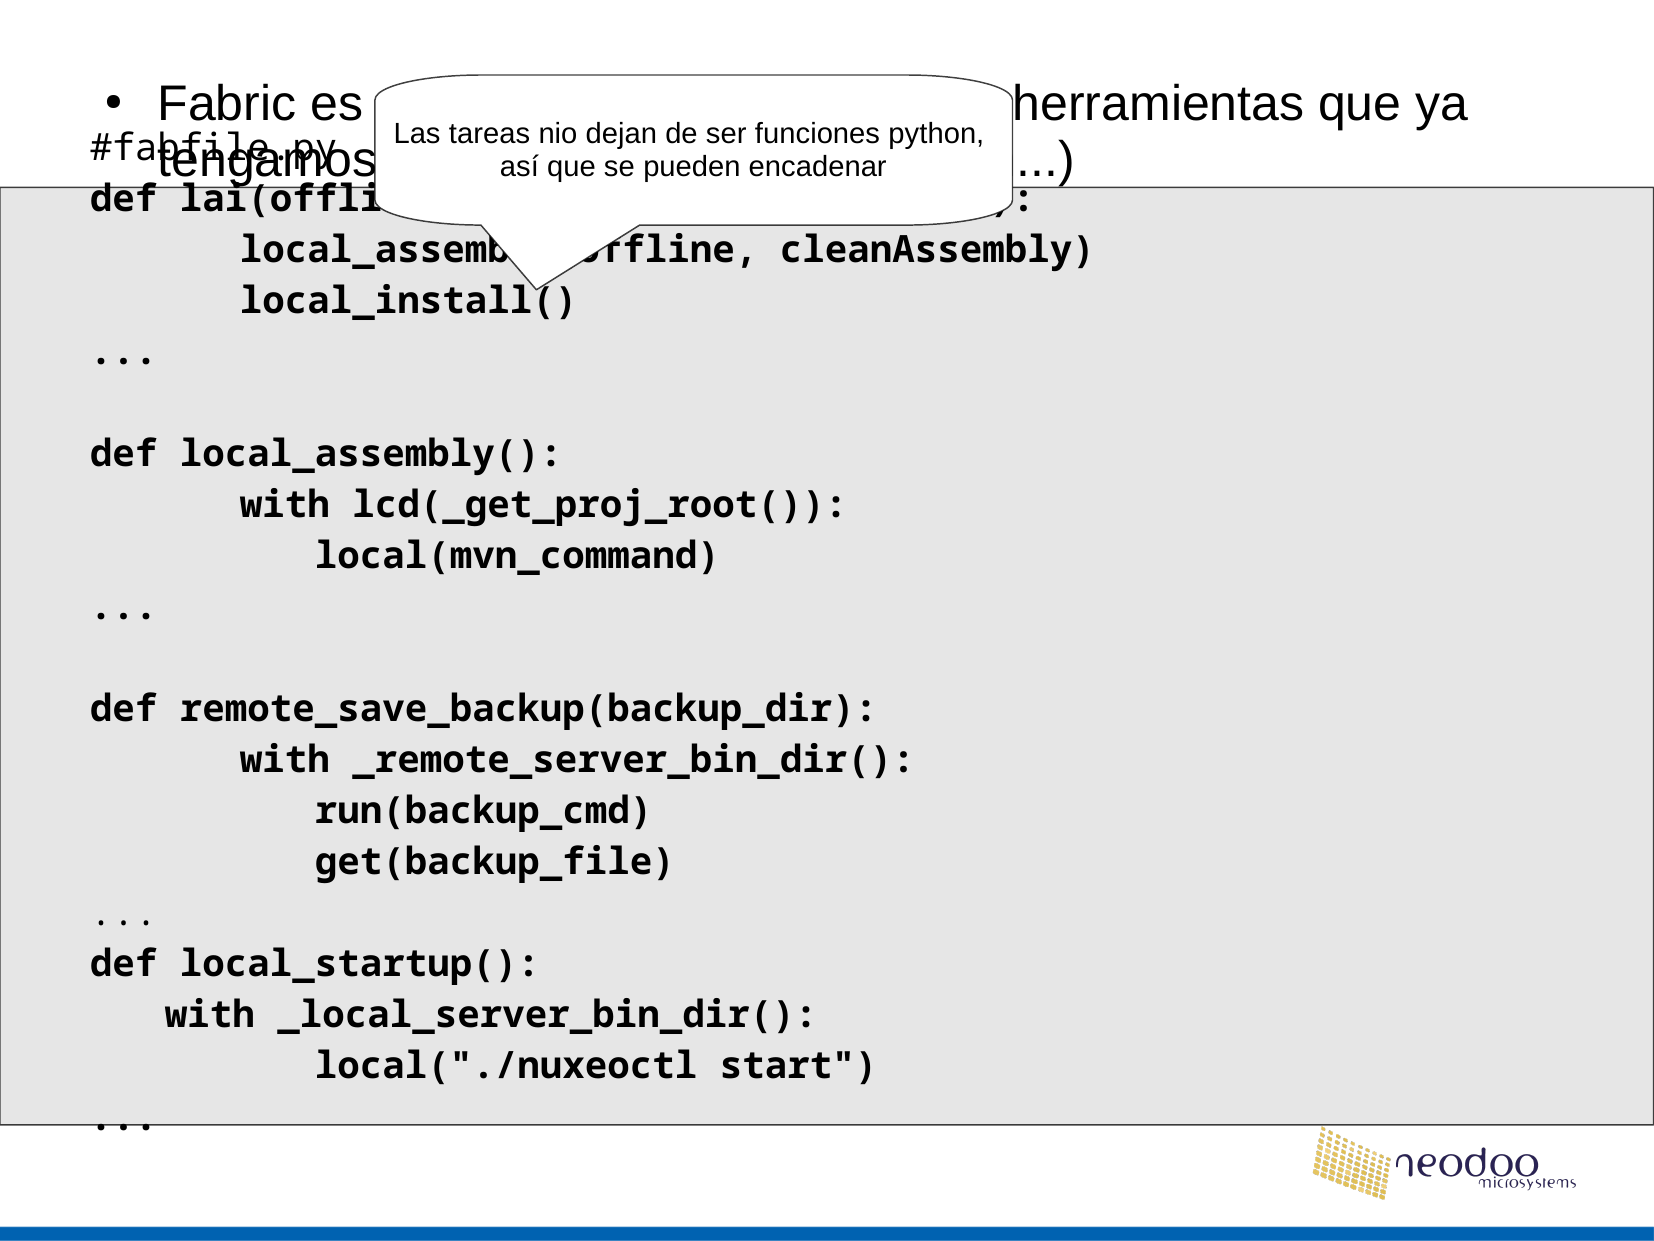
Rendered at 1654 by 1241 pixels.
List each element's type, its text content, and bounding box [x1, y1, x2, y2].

text_box #fabfile.py def lai(offline=True, cleanAssembly=True): local_assembly(offline, cleanAssembly) local_install() ... def local_assembly(): with lcd(_get_proj_root()): local(mvn_command) ... def remote_save_backup(backup_dir): with _remote_server_bin_dir(): run(backup_cmd) get(backup_file) ... def local_startup(): with _local_server_bin_dir(): local("./nuxeoctl start") ... [0, 187, 1654, 1125]
text_box Las tareas nio dejan de ser funciones python, así que se pueden encadenar [374, 75, 1013, 290]
picture [1312, 1126, 1576, 1200]
list Fabric es muy útil integrando aquellas herramientas que ya tengamos (make, mvn, scripts en bash...) [86, 75, 451, 187]
list Fabric es muy útil integrando aquellas herramientas que ya tengamos (make, mvn, scripts en bash...) [936, 75, 1576, 187]
